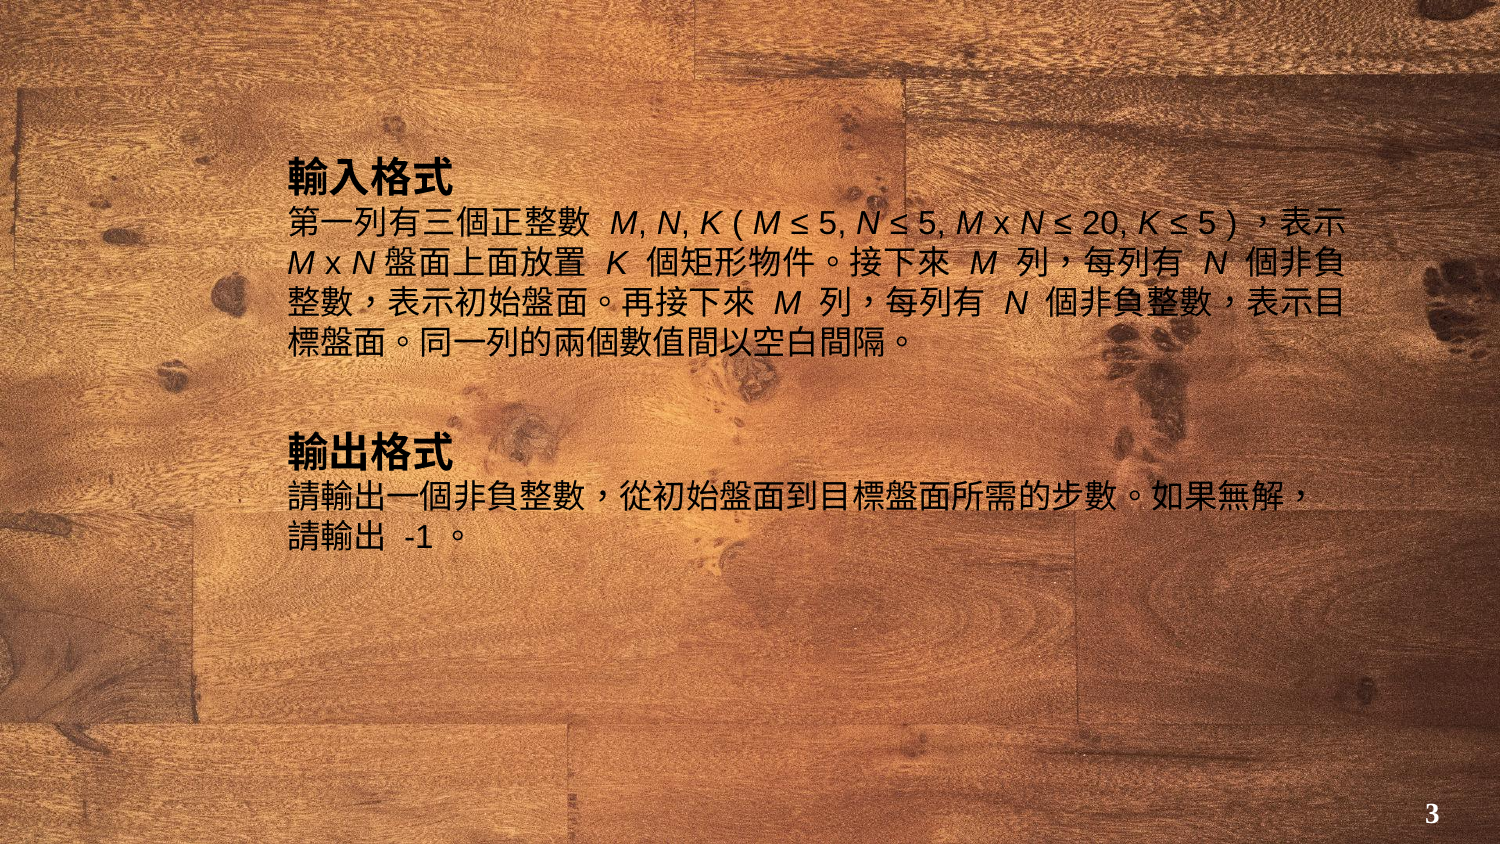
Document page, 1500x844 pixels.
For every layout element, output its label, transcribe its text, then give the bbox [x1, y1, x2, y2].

slide_number 3 [1410, 779, 1500, 844]
text_box 輸入格式 第一列有三個正整數 M, N, K ( M ≤ 5, N ≤ 5, M x N ≤ 20, K ≤ 5 )，表示 M x N盤面上面放置 K 個矩形物件。接下來 M 列，每列有 N 個非負整數，表示初始盤面。再接下來 M 列，每列有 N 個非負整數，表示目標盤面。同一列的兩個數值間以空白間隔。 輸出格式 請輸出一個非負整數，從初始盤面到目標盤面所需的步數。如果無解，請輸出 -1。 [272, 119, 1362, 563]
